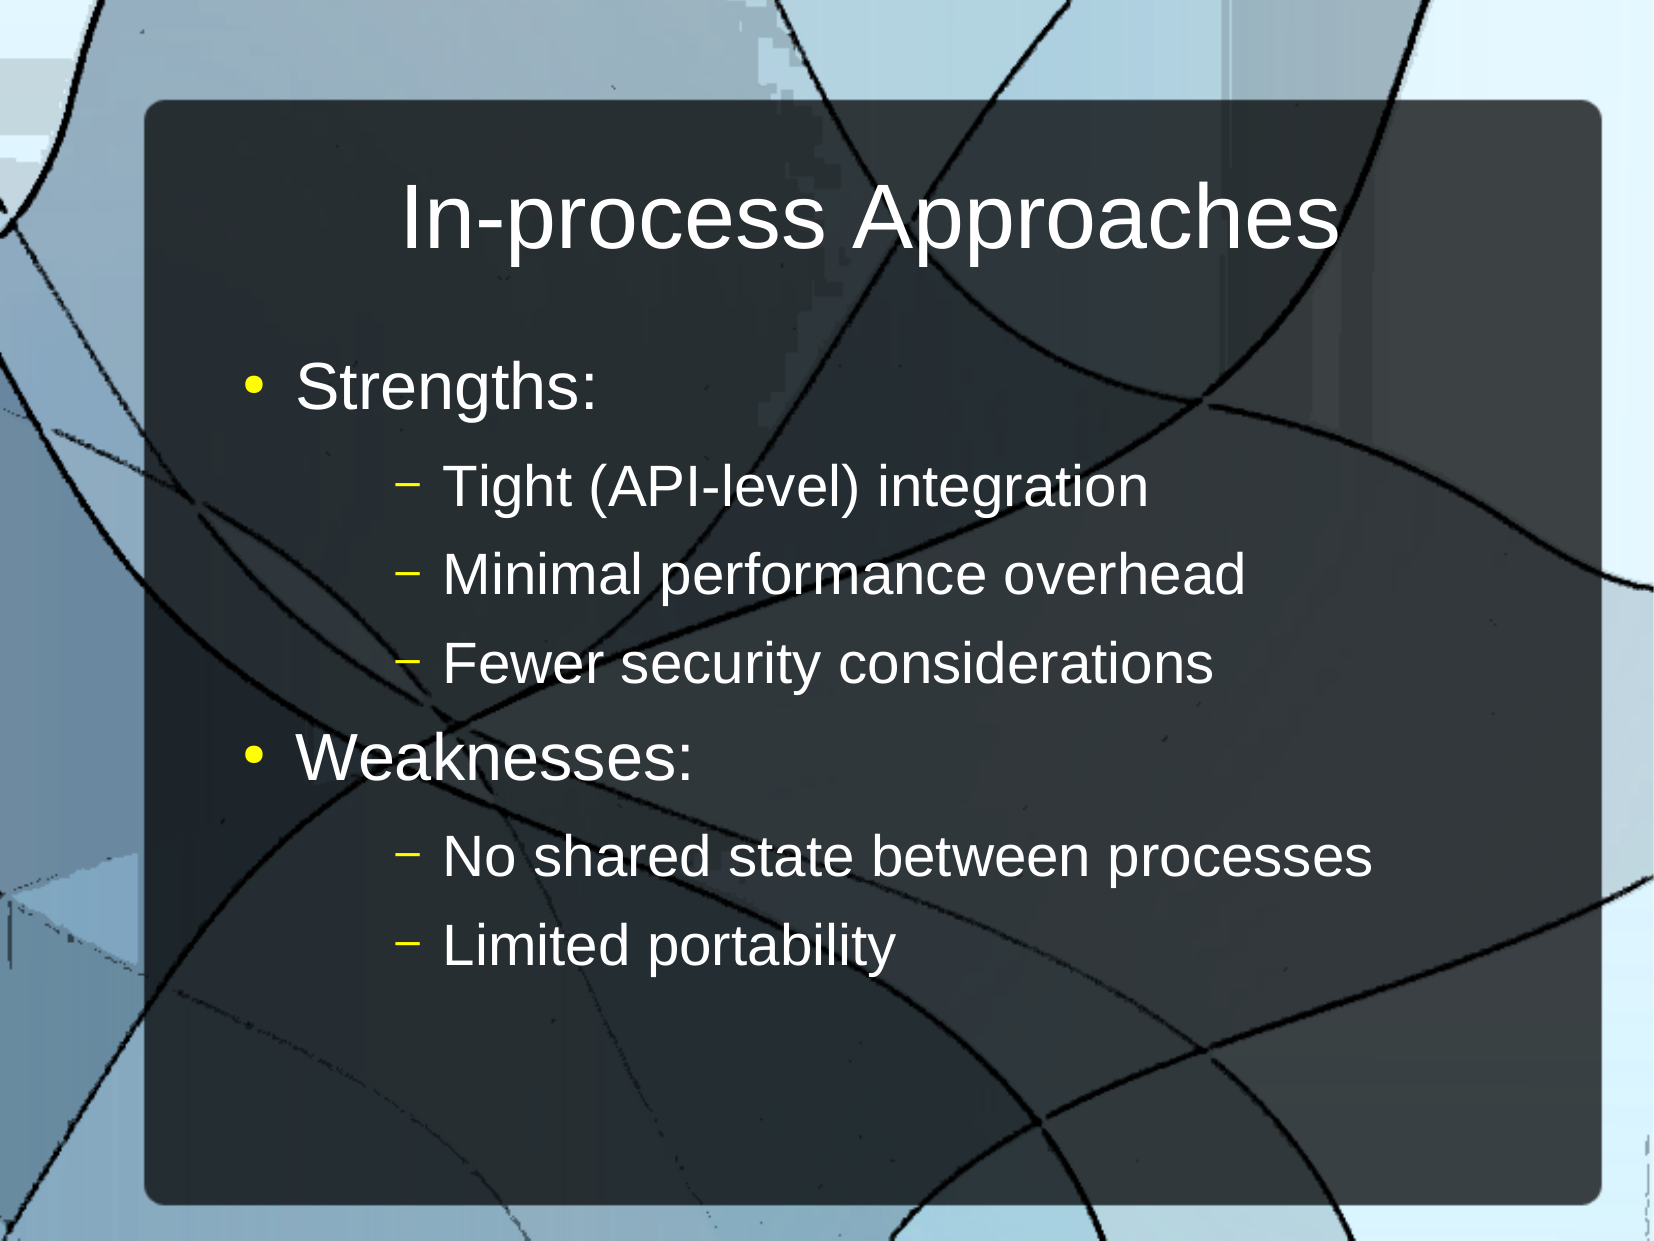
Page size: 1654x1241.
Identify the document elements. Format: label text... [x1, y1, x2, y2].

title In-process Approaches [159, 108, 1583, 325]
picture [0, 0, 1654, 1241]
list Strengths: Tight (API-level) integration Minimal performance overhead Fewer security considerations Weaknesses: No shared state between processes Limited portability [206, 349, 1571, 1168]
